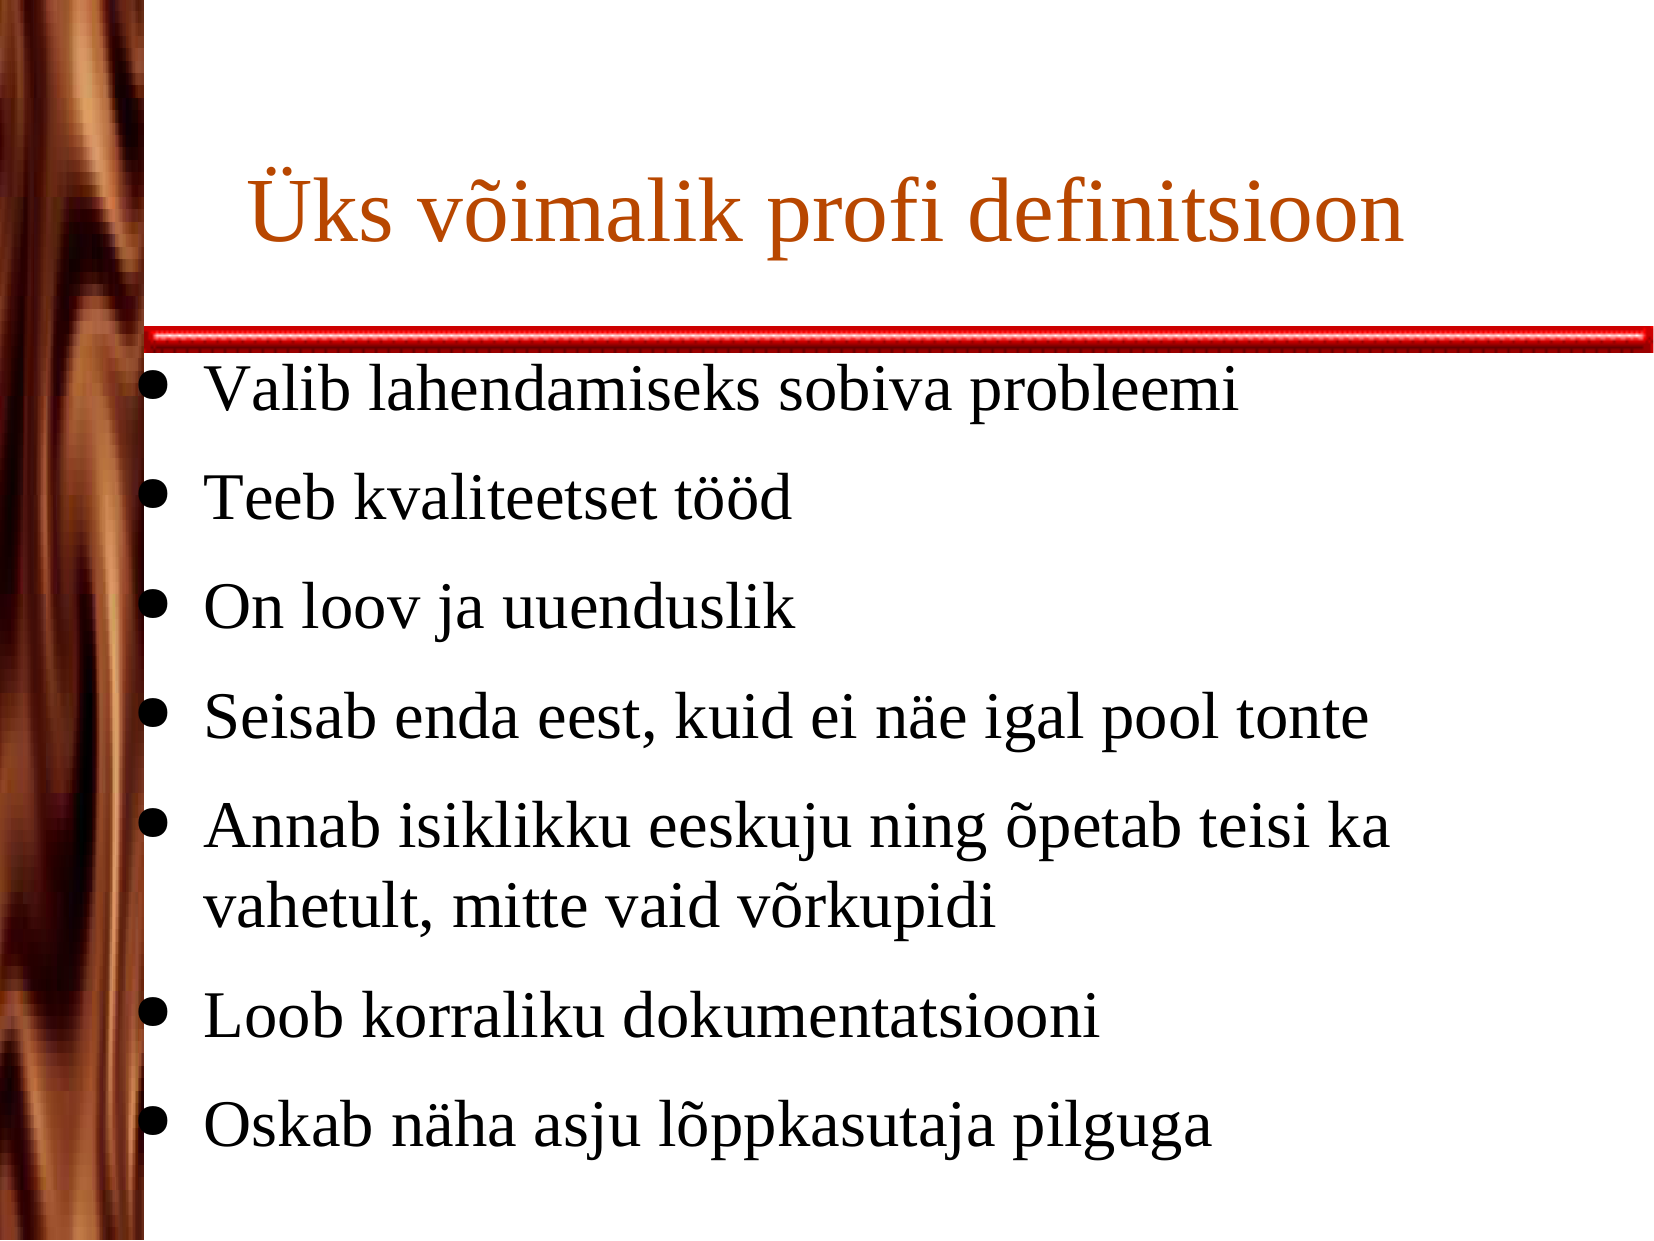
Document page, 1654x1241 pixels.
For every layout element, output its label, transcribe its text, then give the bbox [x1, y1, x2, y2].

list Valib lahendamiseks sobiva probleemi Teeb kvaliteetset tööd On loov ja uuenduslik Seisab enda eest, kuid ei näe igal pool tonte Annab isiklikku eeskuju ning õpetab teisi ka vahetult, mitte vaid võrkupidi Loob korraliku dokumentatsiooni Oskab näha asju lõppkasutaja pilguga [121, 344, 1533, 1156]
title Üks võimalik profi definitsioon [121, 98, 1533, 314]
picture [0, 0, 1654, 1240]
